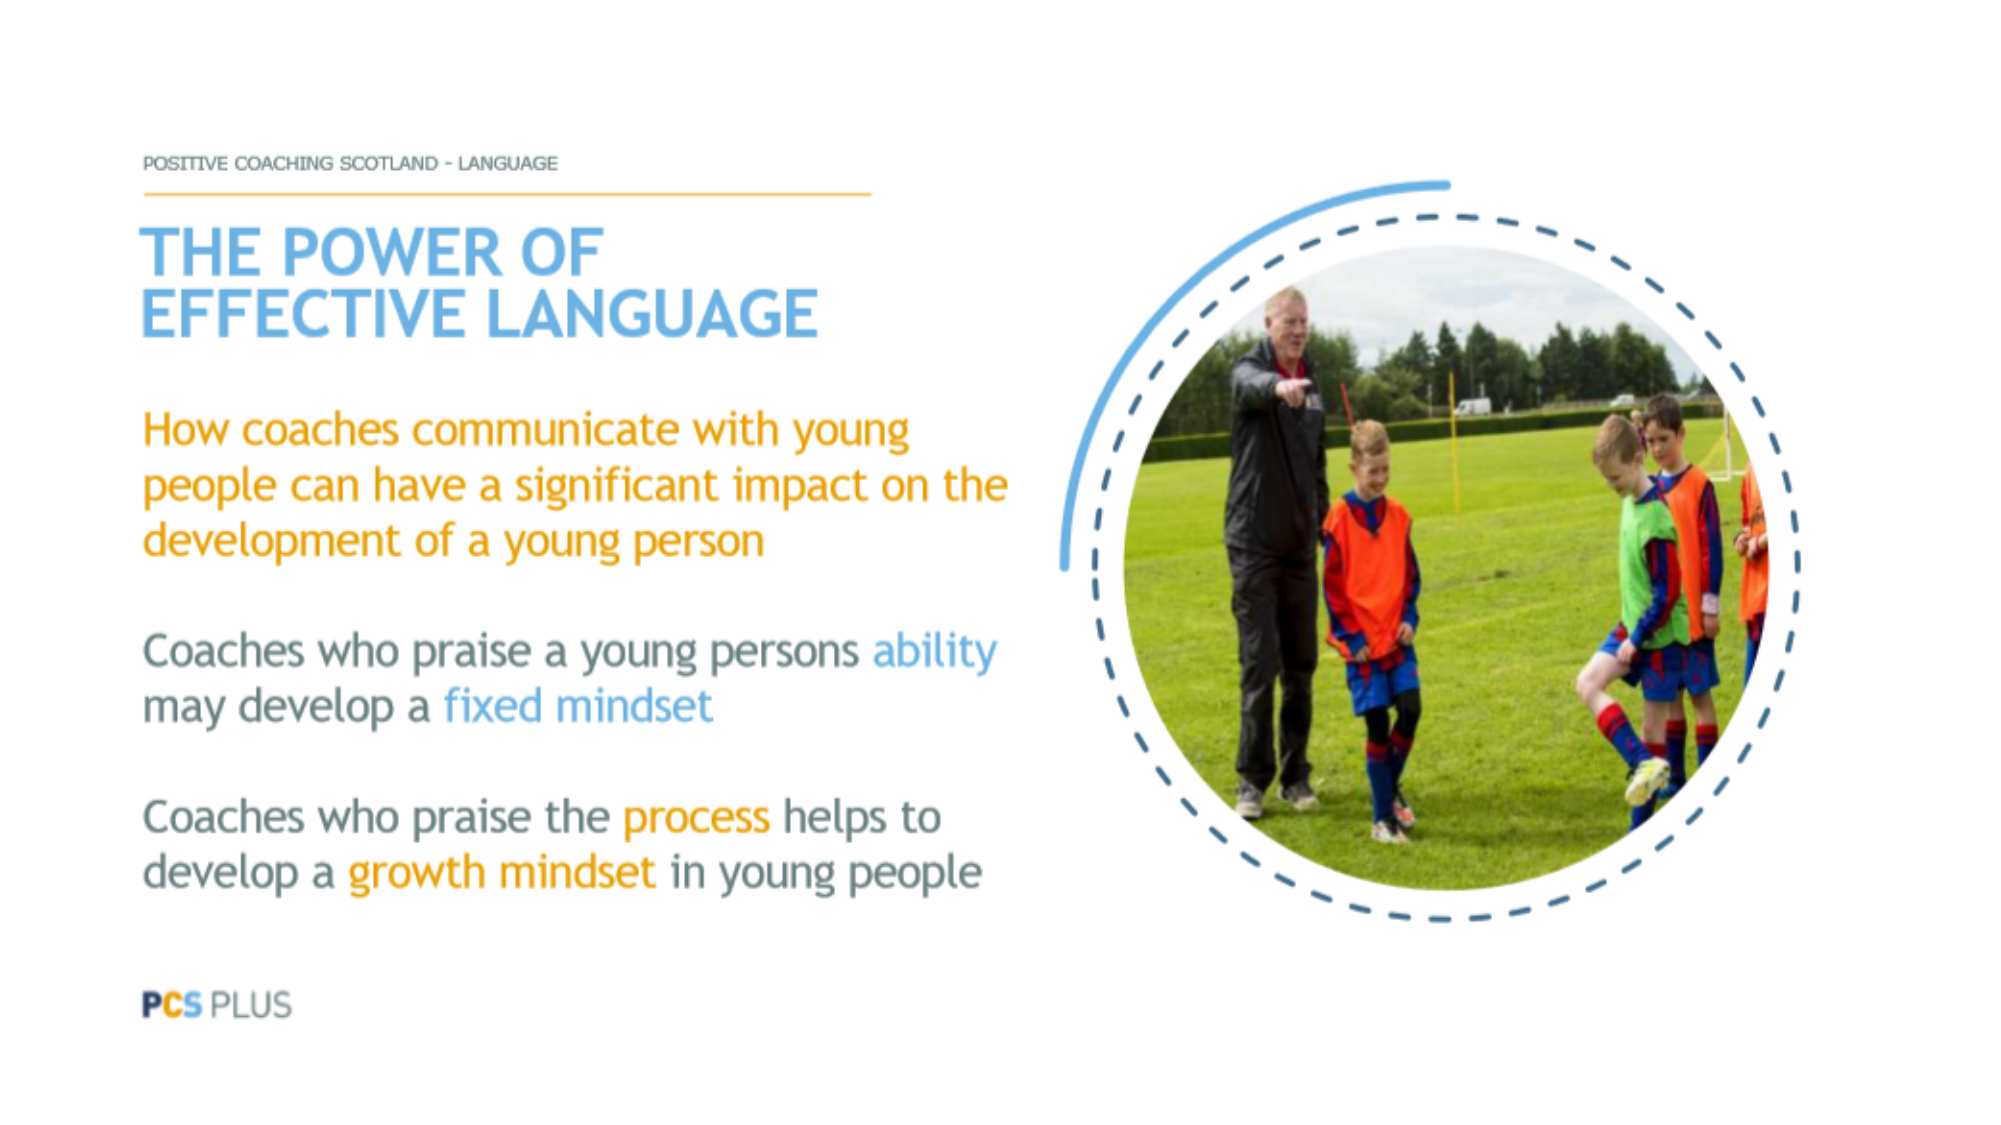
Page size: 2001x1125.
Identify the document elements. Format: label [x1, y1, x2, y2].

picture [77, 59, 1832, 1066]
